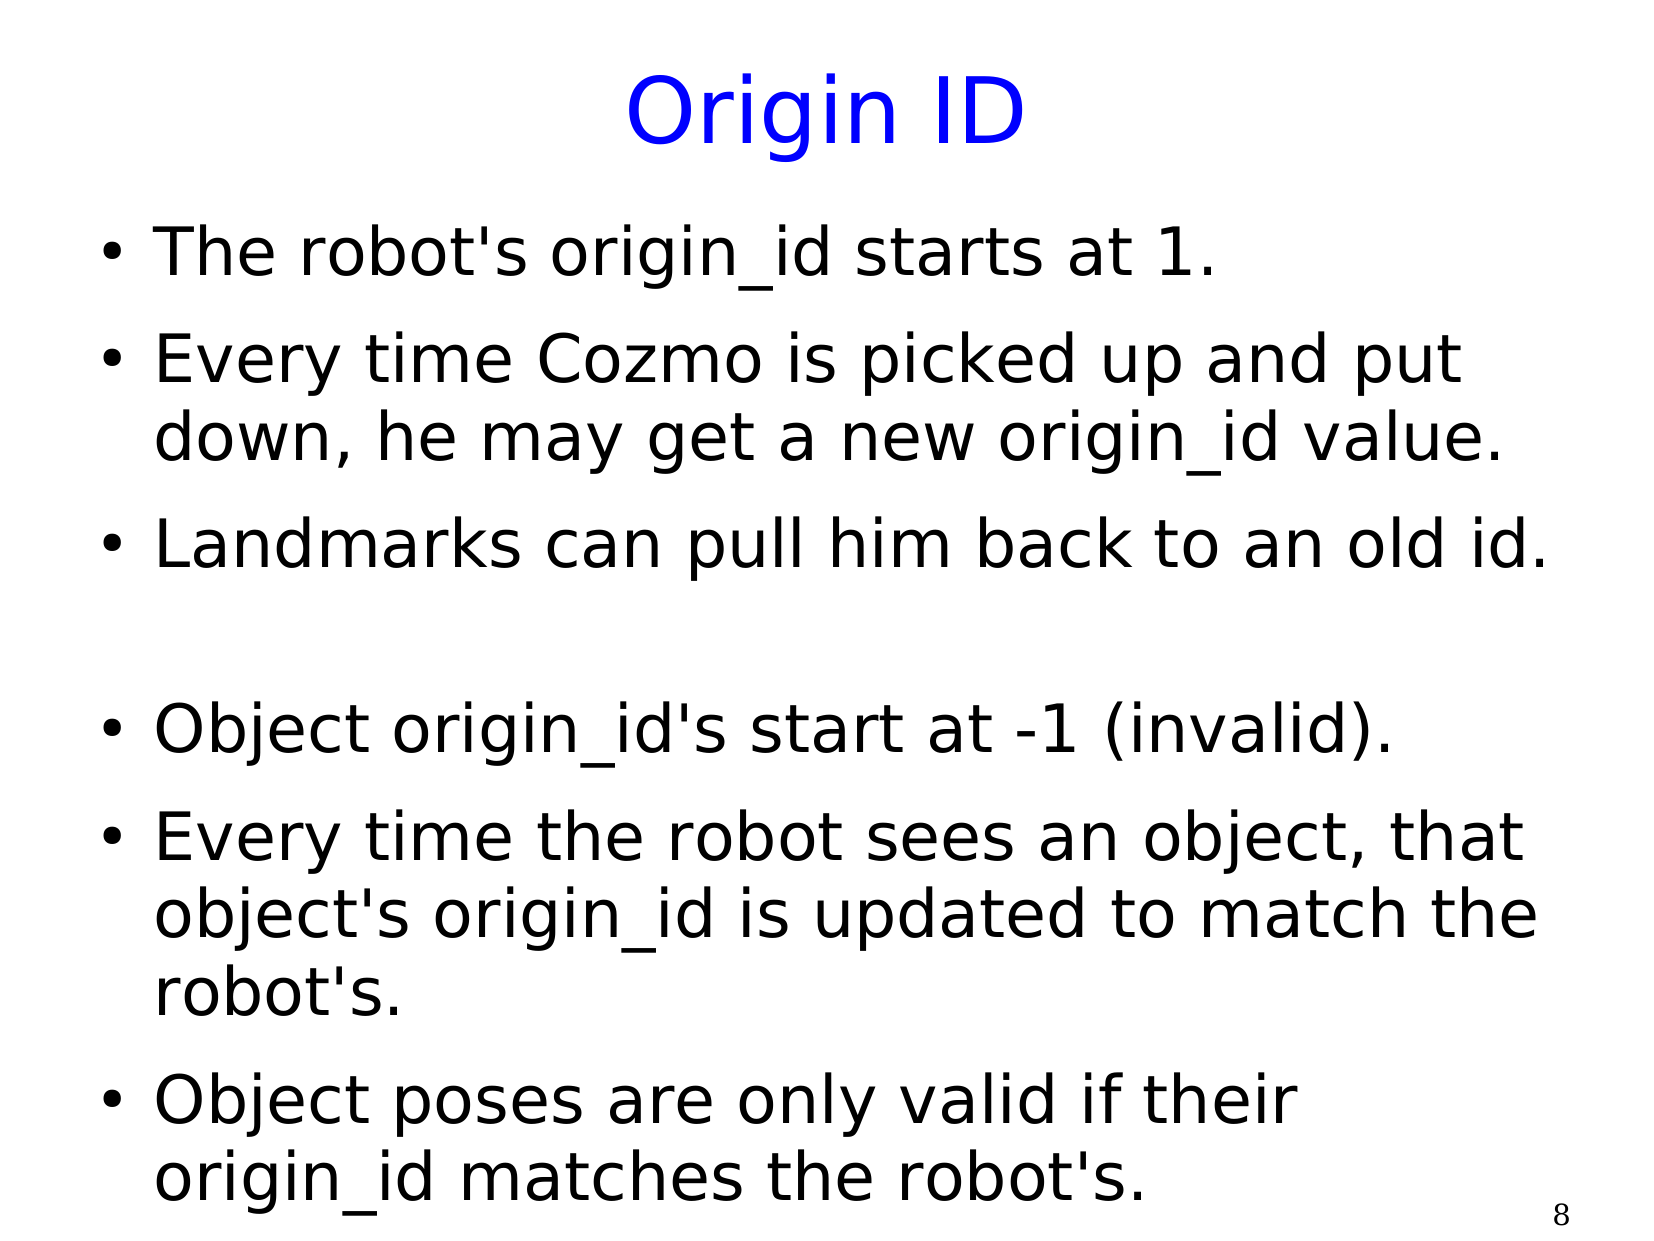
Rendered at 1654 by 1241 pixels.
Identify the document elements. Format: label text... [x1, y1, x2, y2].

title Origin ID [82, 8, 1571, 213]
list The robot's origin_id starts at 1. Every time Cozmo is picked up and put down, he may get a new origin_id value. Landmarks can pull him back to an old id. Object origin_id's start at -1 (invalid). Every time the robot sees an object, that object's origin_id is updated to match the robot's. Object poses are only valid if their origin_id matches the robot's. [82, 213, 1571, 1217]
